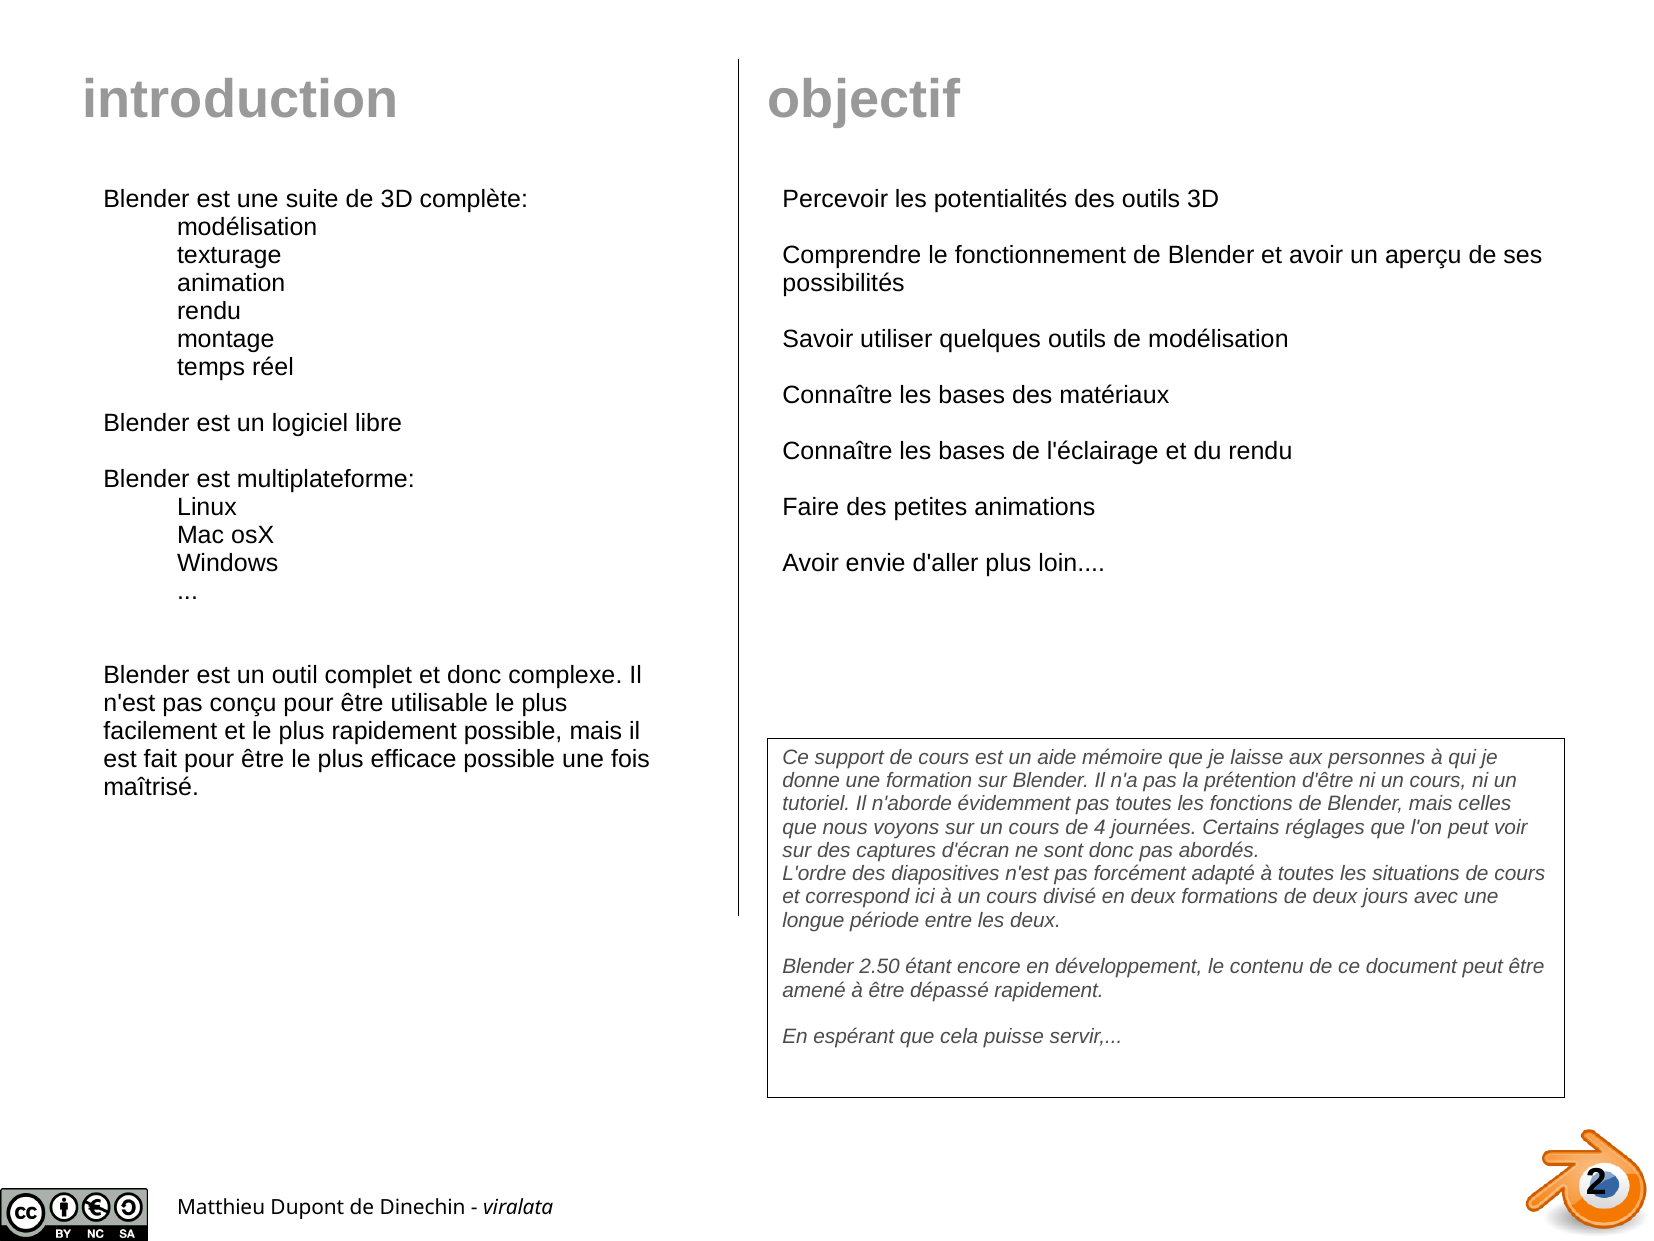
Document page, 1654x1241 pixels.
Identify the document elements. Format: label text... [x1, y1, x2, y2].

title objectif [767, 49, 1217, 148]
text_box Percevoir les potentialités des outils 3D Comprendre le fonctionnement de Blender et avoir un aperçu de ses possibilités Savoir utiliser quelques outils de modélisation Connaître les bases des matériaux Connaître les bases de l'éclairage et du rendu Faire des petites animations Avoir envie d'aller plus loin.... [767, 177, 1595, 818]
picture [0, 1188, 148, 1241]
text_box Ce support de cours est un aide mémoire que je laisse aux personnes à qui je donne une formation sur Blender. Il n'a pas la prétention d'être ni un cours, ni un tutoriel. Il n'aborde évidemment pas toutes les fonctions de Blender, mais celles que nous voyons sur un cours de 4 journées. Certains réglages que l'on peut voir sur des captures d'écran ne sont donc pas abordés. L'ordre des diapositives n'est pas forcément adapté à toutes les situations de cours et correspond ici à un cours divisé en deux formations de deux jours avec une longue période entre les deux. Blender 2.50 étant encore en développement, le contenu de ce document peut être amené à être dépassé rapidement. En espérant que cela puisse servir,... [767, 738, 1565, 1098]
text_box Blender est une suite de 3D complète: modélisation texturage animation rendu montage temps réel Blender est un logiciel libre Blender est multiplateforme: Linux Mac osX Windows ... Blender est un outil complet et donc complexe. Il n'est pas conçu pour être utilisable le plus facilement et le plus rapidement possible, mais il est fait pour être le plus efficace possible une fois maîtrisé. [88, 177, 680, 1162]
title introduction [82, 49, 532, 148]
picture [1520, 1117, 1648, 1241]
